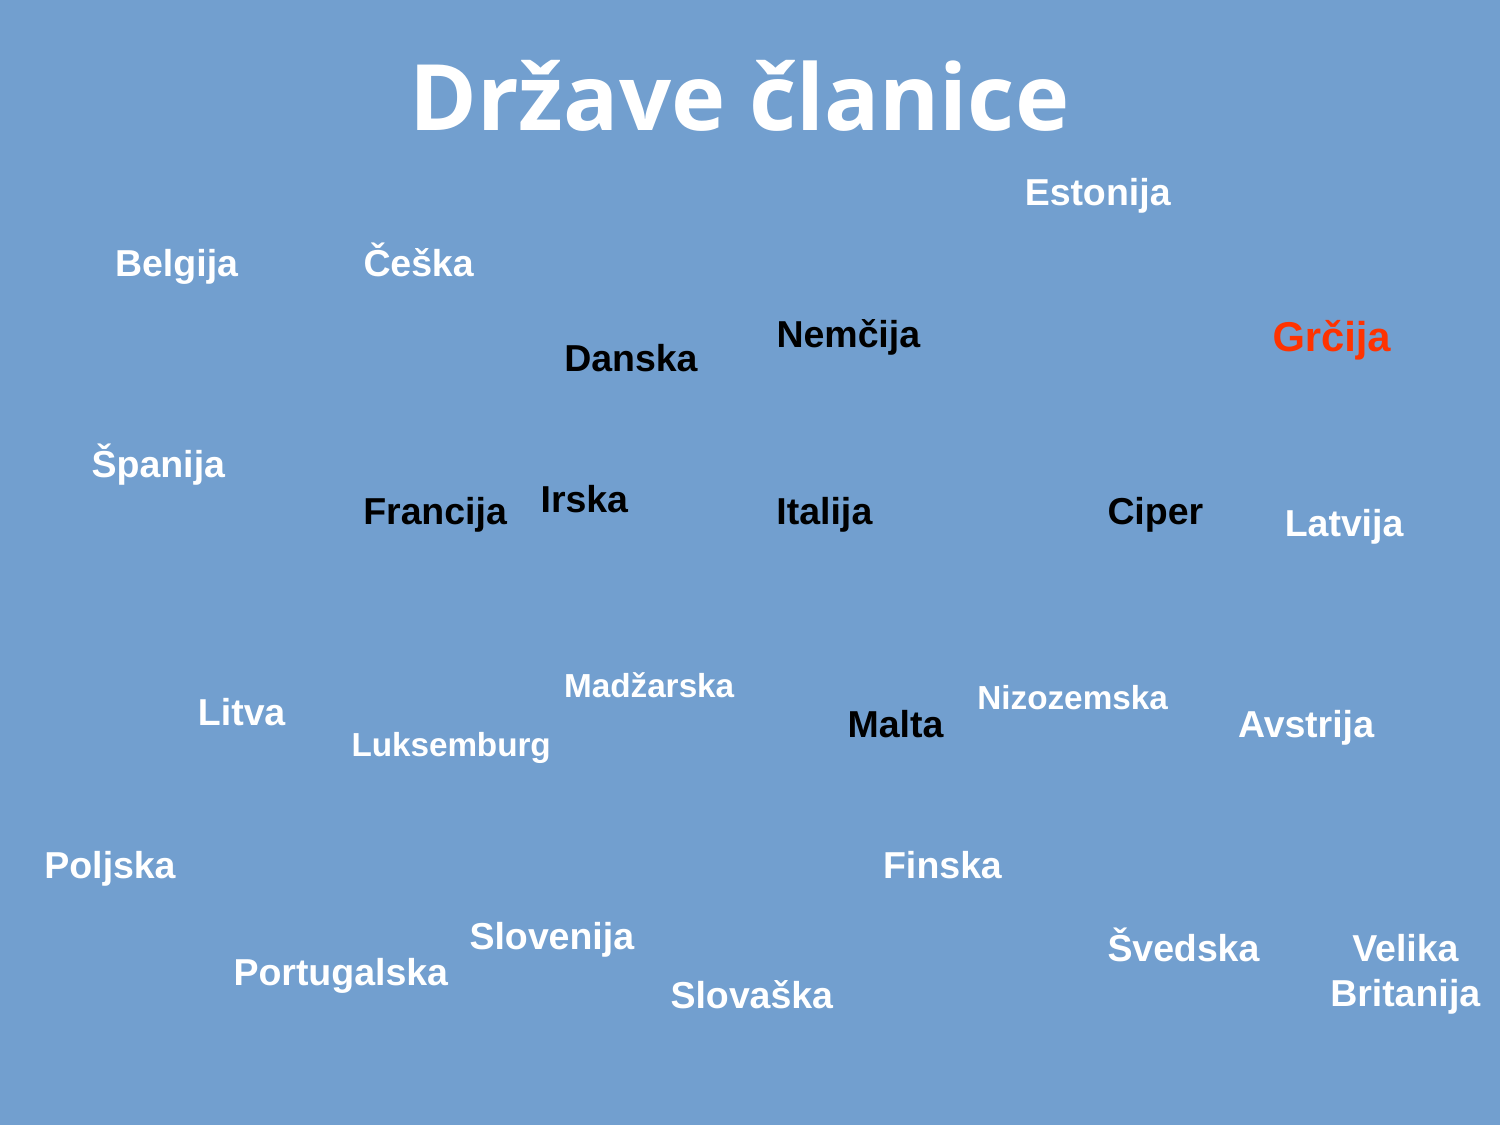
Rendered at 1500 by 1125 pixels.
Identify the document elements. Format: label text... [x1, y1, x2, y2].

text_box Ciper [1092, 479, 1219, 540]
text_box Francija [348, 479, 523, 540]
text_box Luksemburg [336, 716, 566, 771]
text_box Slovenija [454, 904, 650, 965]
text_box Malta [833, 692, 959, 753]
text_box Finska [868, 834, 1017, 894]
text_box Litva [183, 680, 301, 741]
text_box Poljska [29, 834, 191, 894]
text_box Velika Britanija [1310, 916, 1500, 1022]
text_box Danska [549, 326, 713, 387]
text_box Estonija [1009, 160, 1186, 221]
text_box Slovaška [655, 964, 848, 1024]
text_box Madžarska [549, 656, 750, 712]
text_box Švedska [1092, 916, 1275, 977]
text_box Španija [76, 432, 241, 493]
text_box Avstrija [1223, 692, 1390, 753]
text_box Irska [525, 467, 643, 528]
text_box Nizozemska [962, 668, 1183, 724]
title Države članice [64, 0, 1415, 188]
text_box Češka [348, 231, 489, 292]
text_box Portugalska [218, 940, 463, 1001]
text_box Nemčija [761, 302, 936, 363]
text_box Grčija [1257, 302, 1406, 368]
text_box Belgija [100, 231, 254, 292]
text_box Latvija [1269, 491, 1419, 552]
text_box Italija [761, 479, 888, 540]
